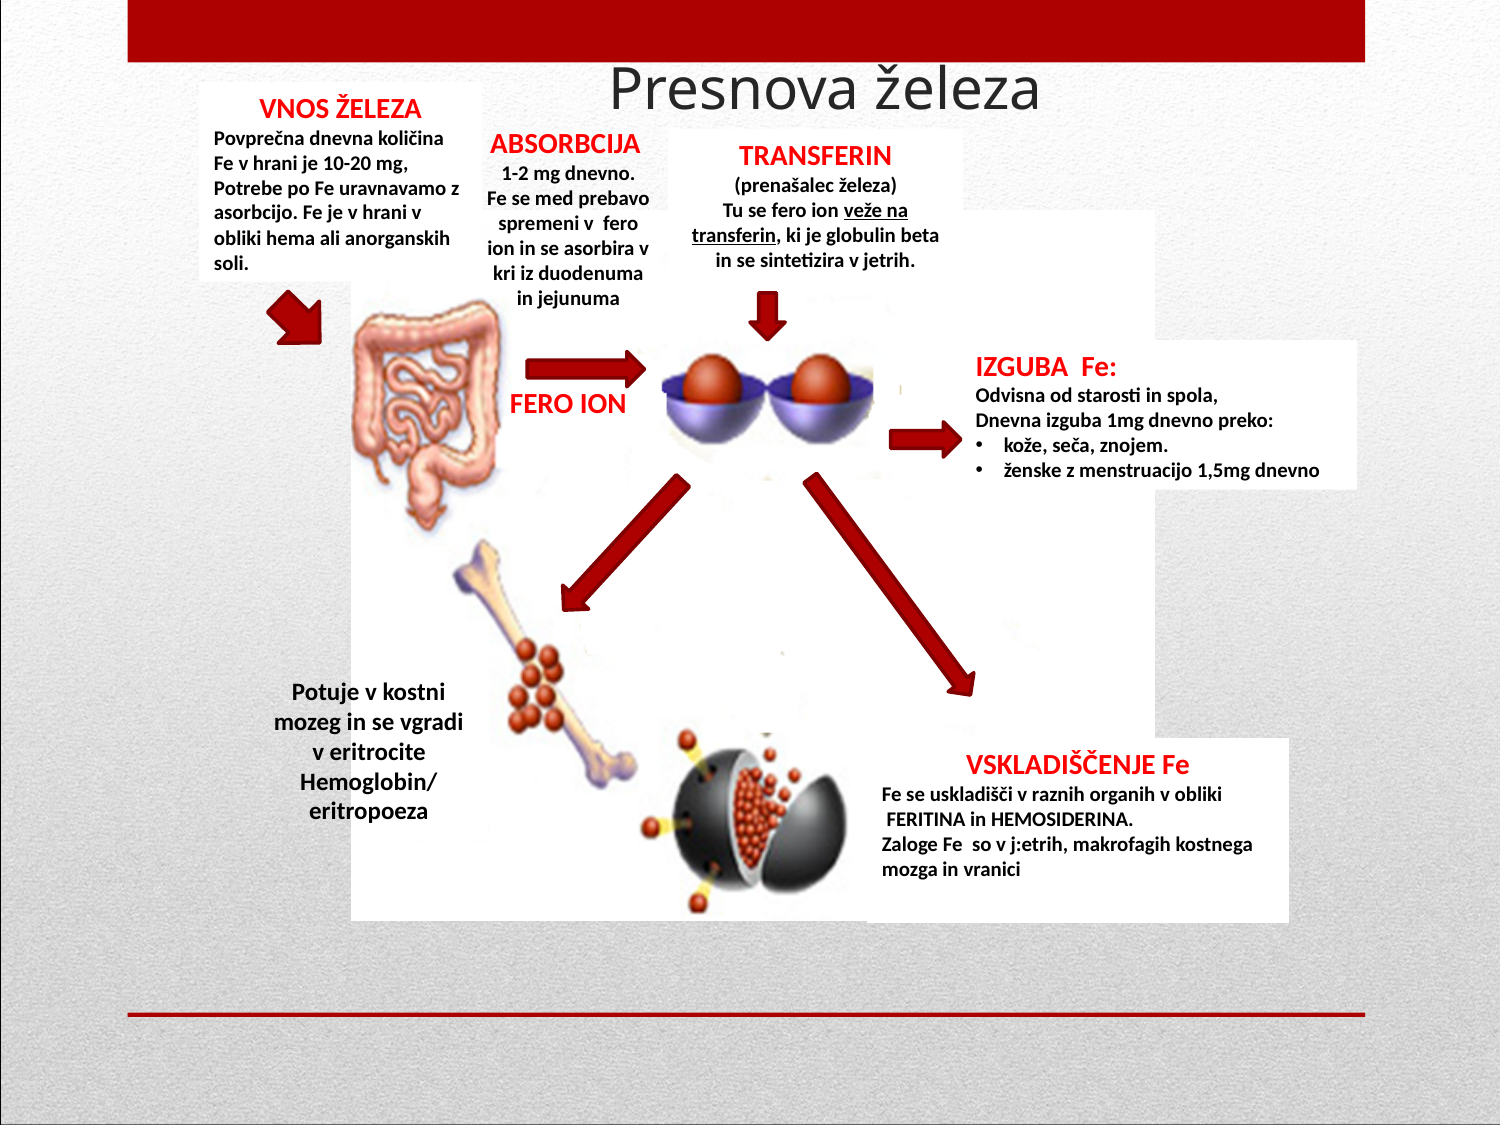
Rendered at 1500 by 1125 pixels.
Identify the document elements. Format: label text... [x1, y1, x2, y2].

text_box [750, 292, 786, 340]
text_box ABSORBCIJA 1-2 mg dnevno. Fe se med prebavo spremeni v fero ion in se asorbira v kri iz duodenuma in jejunuma FERO ION [468, 117, 668, 427]
text_box Potuje v kostni mozeg in se vgradi v eritrocite Hemoglobin/ eritropoeza [257, 667, 481, 833]
text_box [890, 421, 961, 458]
text_box [267, 291, 320, 344]
text_box TRANSFERIN (prenašalec železa) Tu se fero ion veže na transferin, ki je globulin beta in se sintetizira v jetrih. [667, 128, 964, 279]
title Presnova železa [269, 70, 1382, 129]
text_box [803, 473, 974, 695]
text_box [562, 474, 690, 611]
text_box [527, 351, 645, 387]
text_box VNOS ŽELEZA Povprečna dnevna količina Fe v hrani je 10-20 mg, Potrebe po Fe uravnavamo z asorbcijo. Fe je v hrani v obliki hema ali anorganskih soli. [199, 81, 483, 282]
text_box IZGUBA Fe: Odvisna od starosti in spola, Dnevna izguba 1mg dnevno preko: kože, seča, znojem. ženske z menstruacijo 1,5mg dnevno [960, 339, 1358, 490]
text_box VSKLADIŠČENJE Fe Fe se uskladišči v raznih organih v obliki FERITINA in HEMOSIDERINA. Zaloge Fe so v j:etrih, makrofagih kostnega mozga in vranici [867, 738, 1289, 923]
picture [0, 0, 1500, 1125]
